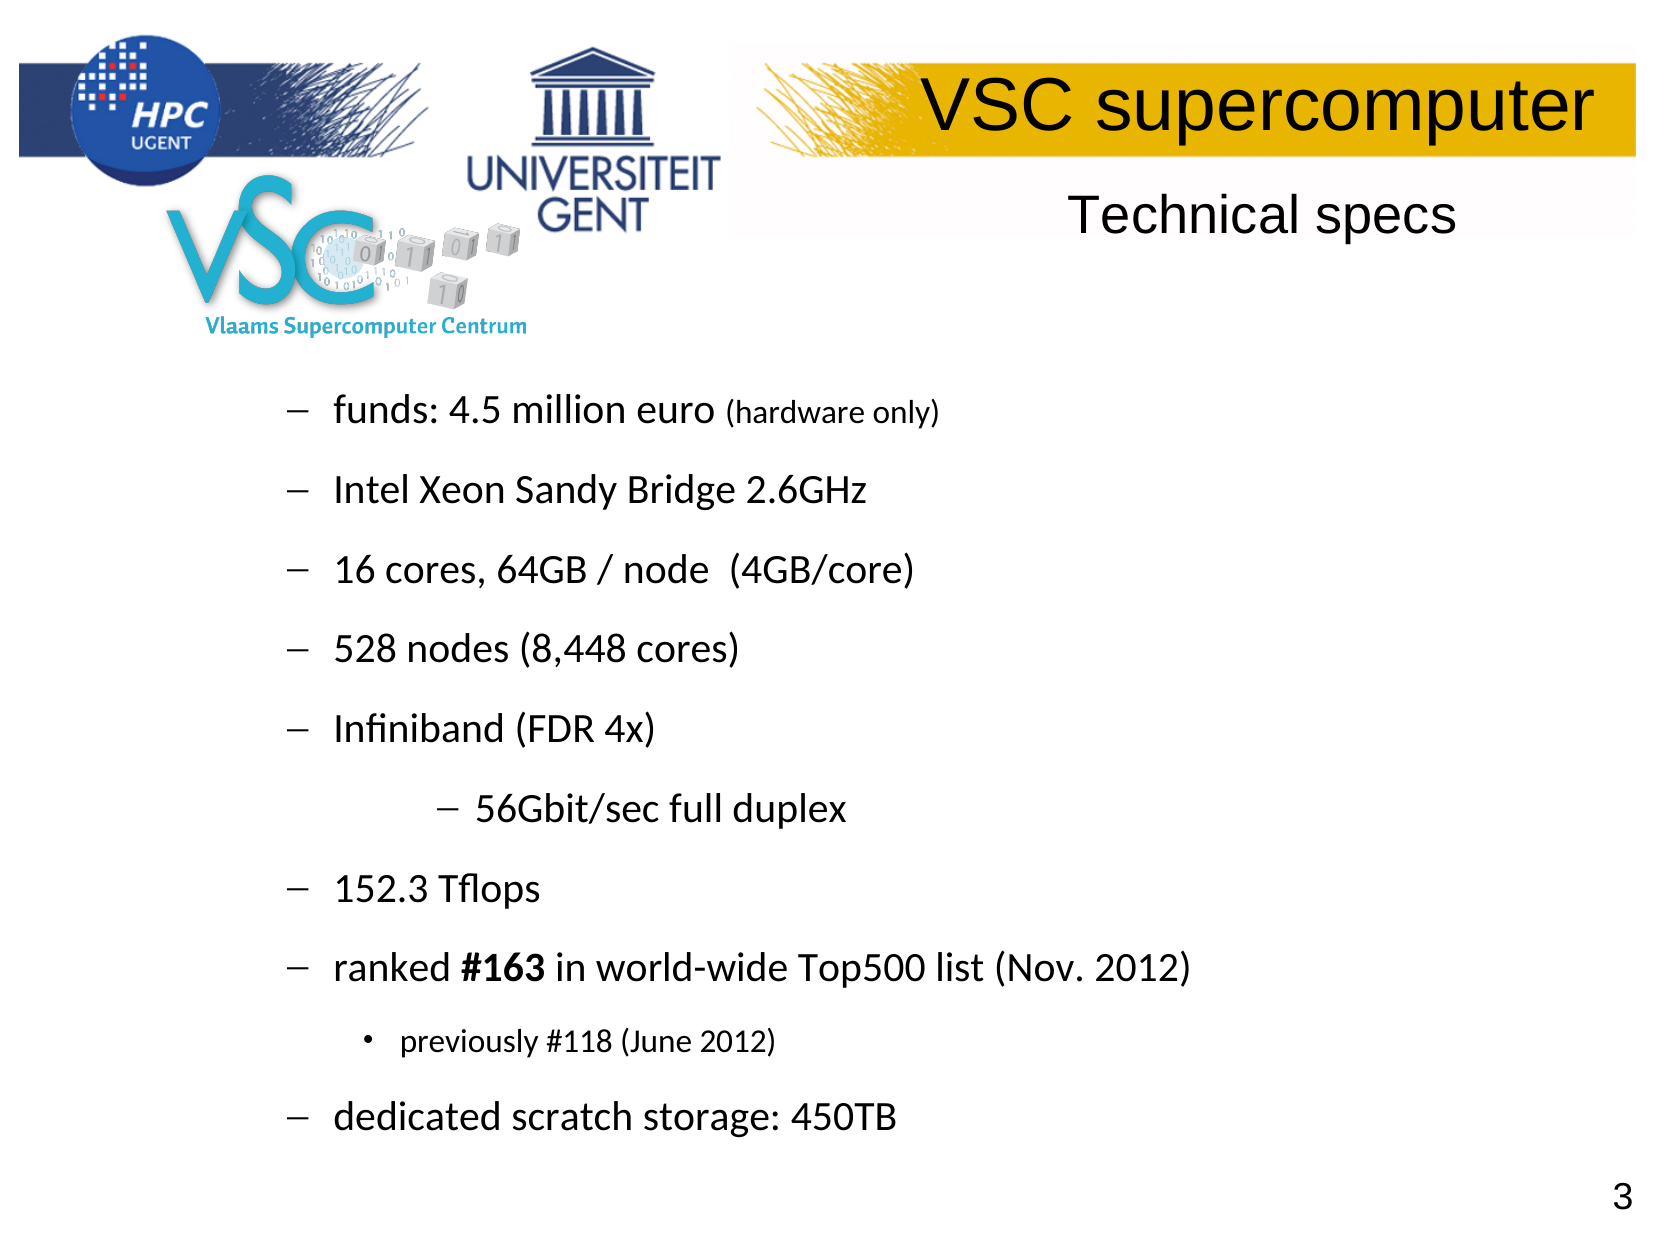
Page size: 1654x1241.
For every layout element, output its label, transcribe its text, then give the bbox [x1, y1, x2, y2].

title VSC supercomputer [904, 56, 1613, 150]
text_box Technical specs [872, 172, 1654, 263]
text_box funds: 4.5 million euro (hardware only) Intel Xeon Sandy Bridge 2.6GHz 16 cores, 64GB / node (4GB/core) 528 nodes (8,448 cores) Infiniband (FDR 4x) 56Gbit/sec full duplex 152.3 Tflops ranked #163 in world-wide Top500 list (Nov. 2012) previously #118 (June 2012) dedicated scratch storage: 450TB [197, 374, 1511, 1141]
picture [19, 8, 1636, 338]
